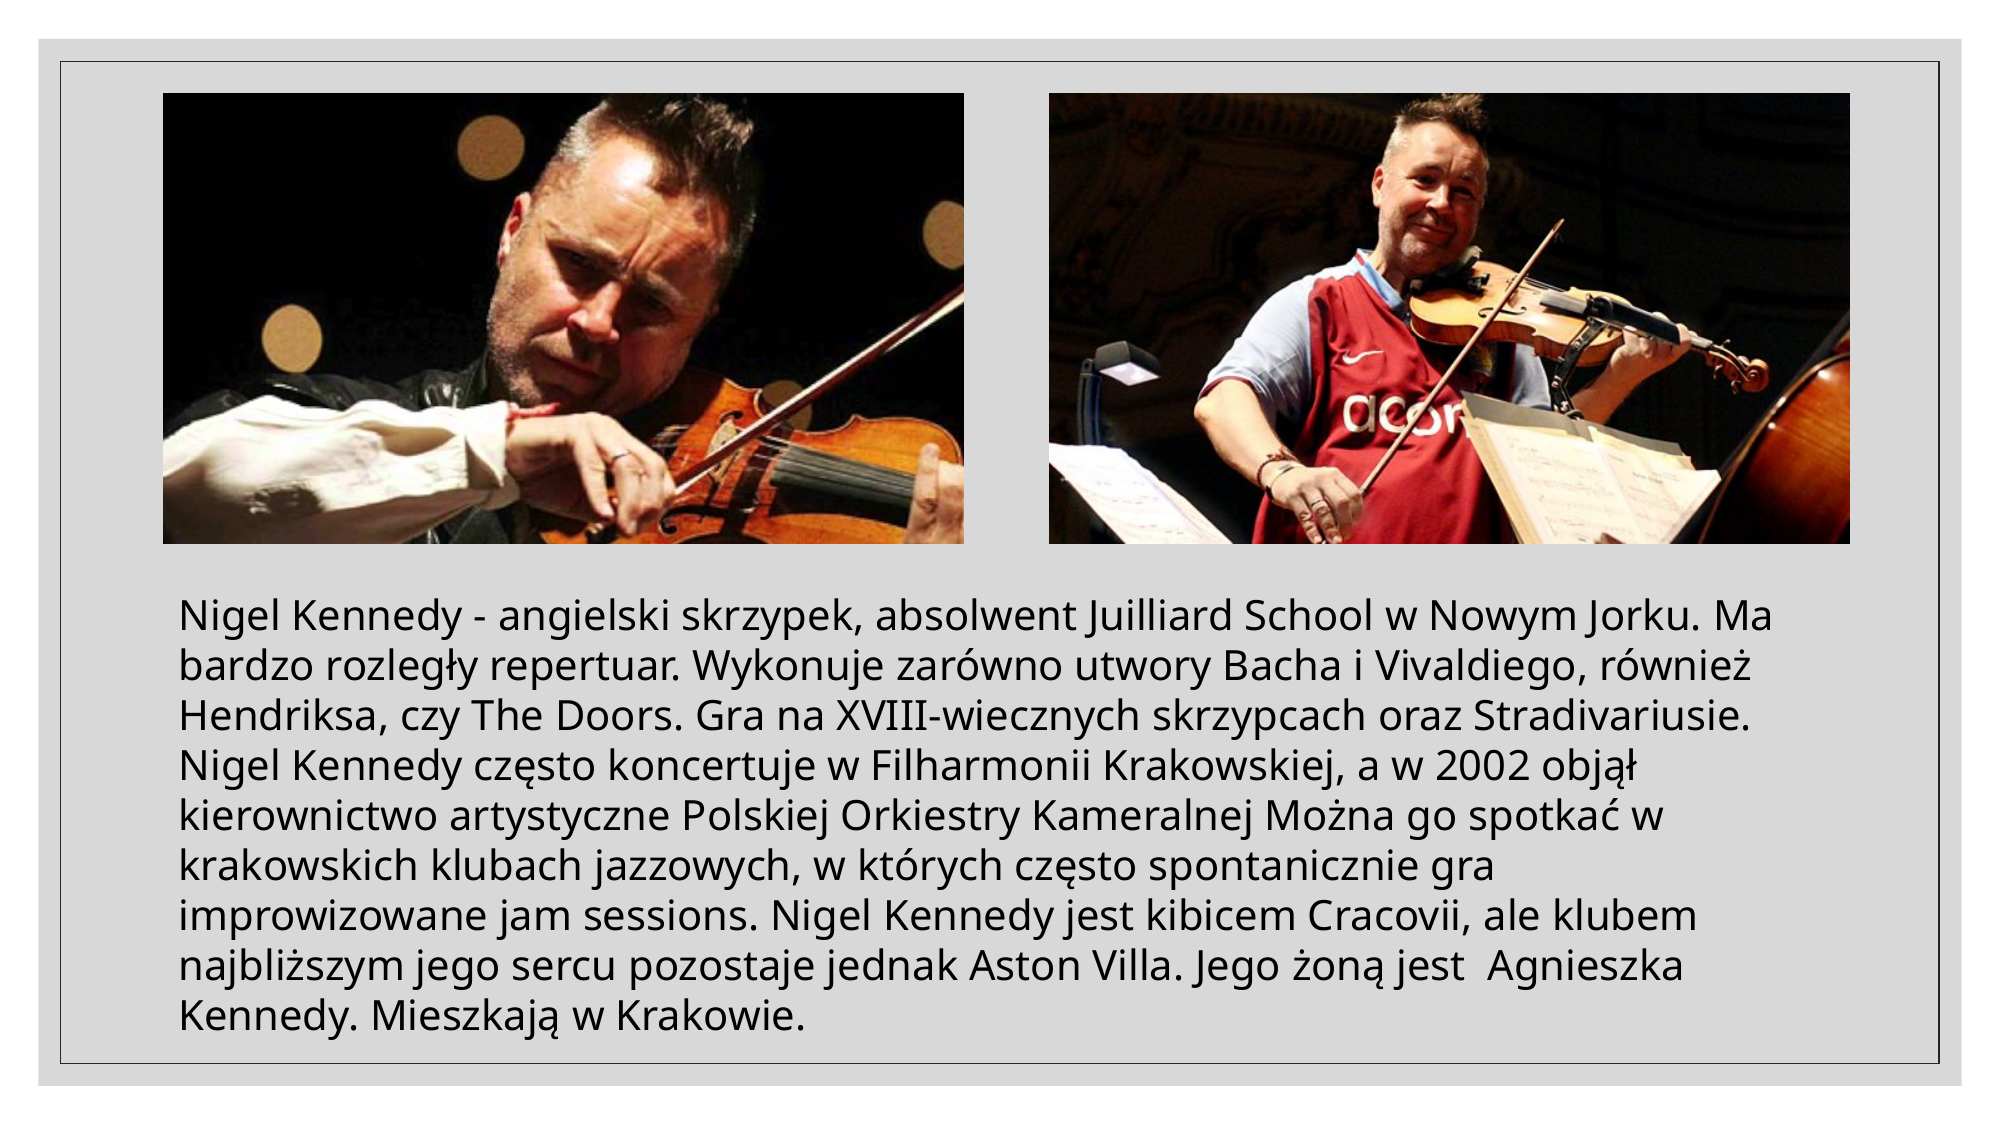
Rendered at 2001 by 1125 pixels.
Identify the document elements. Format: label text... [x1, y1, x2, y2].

picture [1049, 94, 1850, 545]
text_box Nigel Kennedy - angielski skrzypek, absolwent Juilliard School w Nowym Jorku. Ma bardzo rozległy repertuar. Wykonuje zarówno utwory Bacha i Vivaldiego, również Hendriksa, czy The Doors. Gra na XVIII-wiecznych skrzypcach oraz Stradivariusie. Nigel Kennedy często koncertuje w Filharmonii Krakowskiej, a w 2002 objął kierownictwo artystyczne Polskiej Orkiestry Kameralnej Można go spotkać w krakowskich klubach jazzowych, w których często spontanicznie gra improwizowane jam sessions. Nigel Kennedy jest kibicem Cracovii, ale klubem najbliższym jego sercu pozostaje jednak Aston Villa. Jego żoną jest Agnieszka Kennedy. Mieszkają w Krakowie. [163, 580, 1870, 1051]
picture [163, 94, 964, 545]
